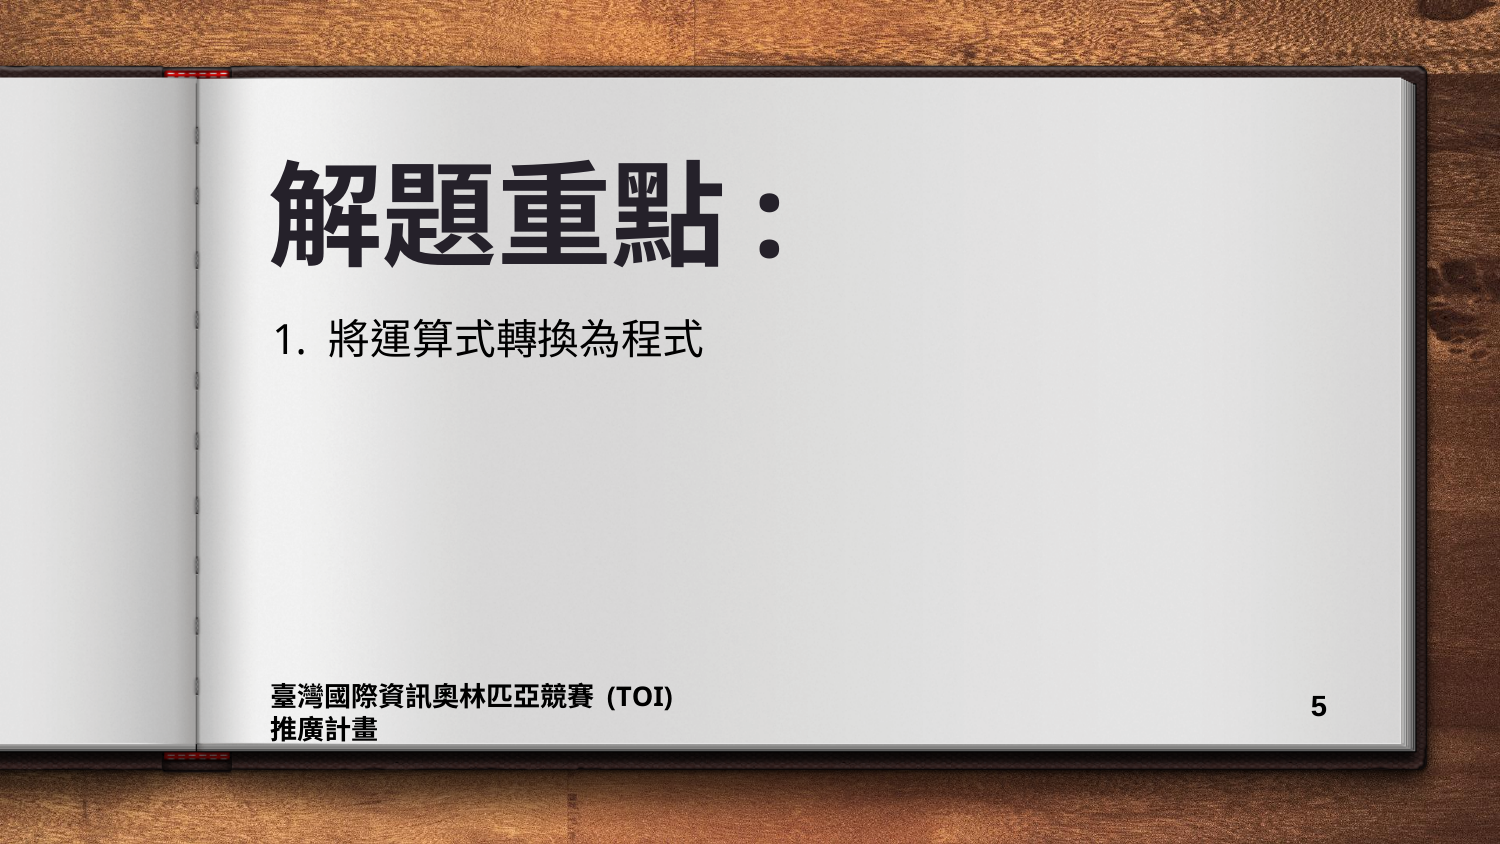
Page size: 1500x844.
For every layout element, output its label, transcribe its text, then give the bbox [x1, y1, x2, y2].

text_box 解題重點: [253, 105, 784, 296]
text_box 將運算式轉換為程式 [257, 305, 1311, 372]
text_box 5 [1295, 672, 1386, 737]
